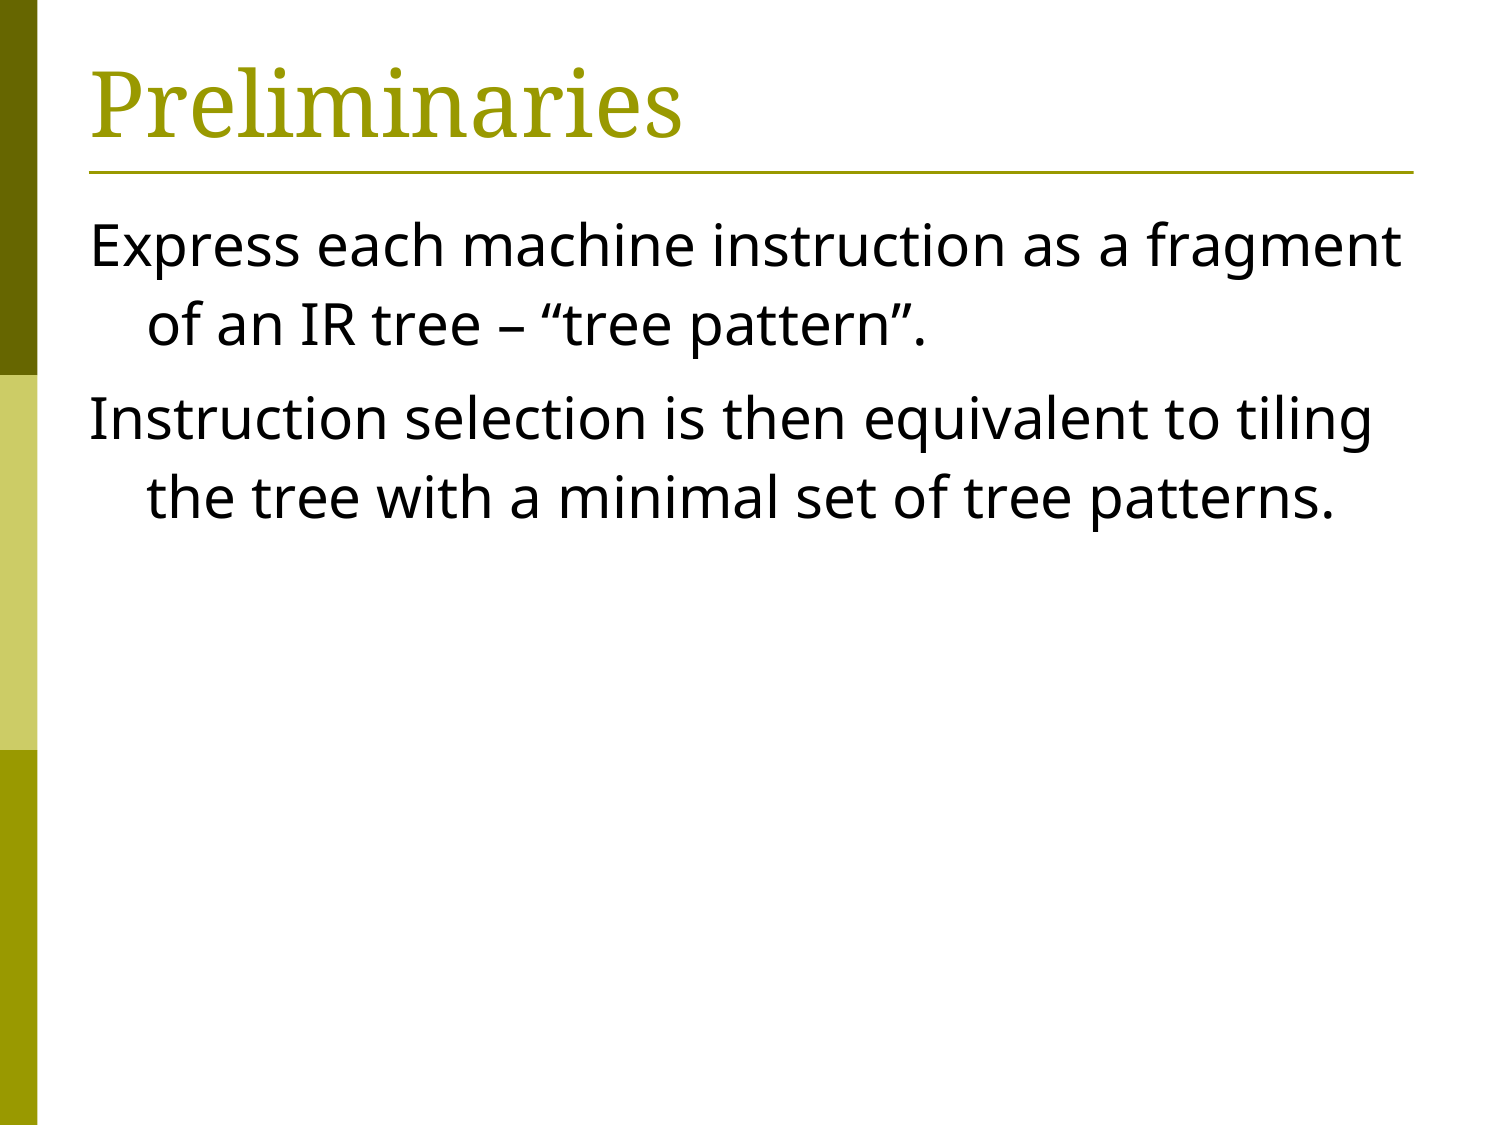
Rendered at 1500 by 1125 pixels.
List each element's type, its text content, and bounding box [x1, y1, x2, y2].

list Express each machine instruction as a fragment of an IR tree – “tree pattern”. Instruction selection is then equivalent to tiling the tree with a minimal set of tree patterns. [75, 196, 1426, 1006]
title Preliminaries [75, 45, 1426, 173]
